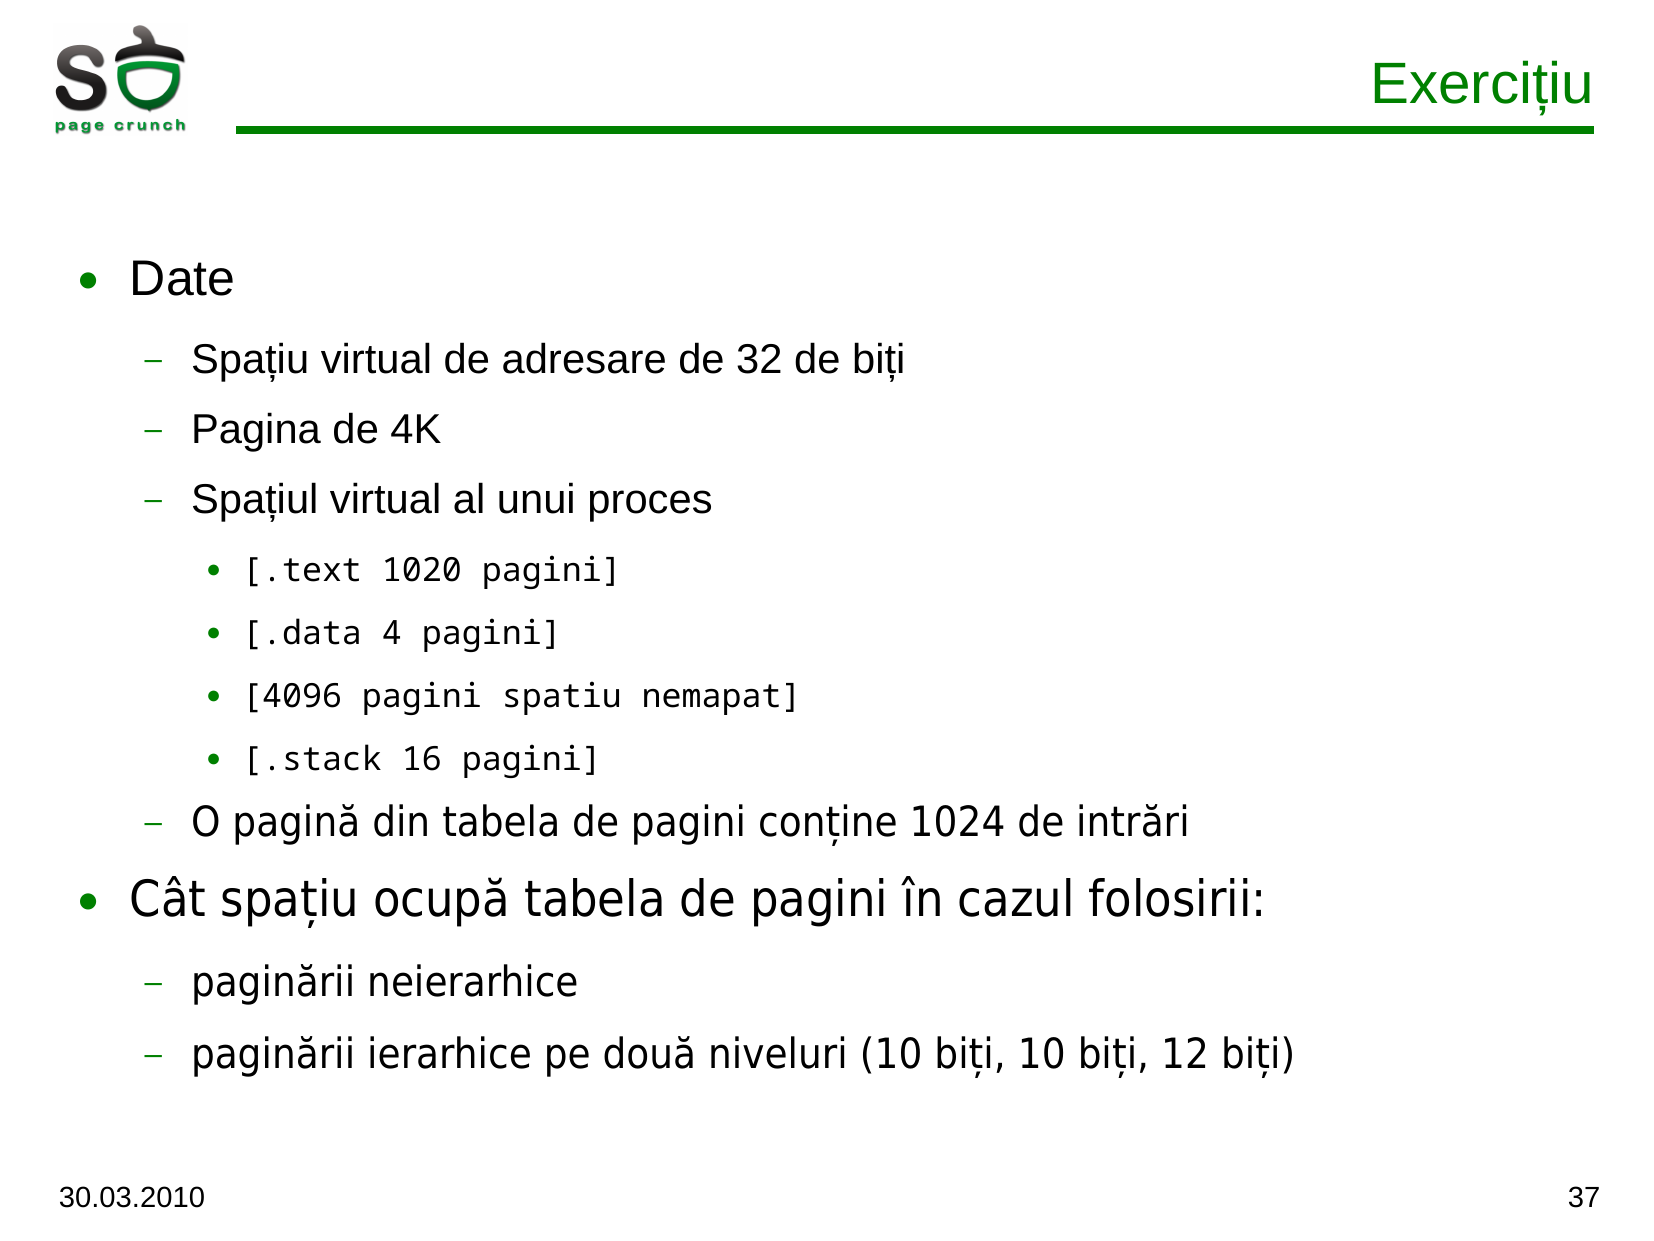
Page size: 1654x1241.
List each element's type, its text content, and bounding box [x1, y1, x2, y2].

picture [53, 23, 188, 136]
title Exercițiu [236, 49, 1595, 119]
list Date Spațiu virtual de adresare de 32 de biți Pagina de 4K Spațiul virtual al unui proces [.text 1020 pagini] [.data 4 pagini] [4096 pagini spatiu nemapat] [.stack 16 pagini] O pagină din tabela de pagini conține 1024 de intrări Cât spațiu ocupă tabela de pagini în cazul folosirii: paginării neierarhice paginării ierarhice pe două niveluri (10 biți, 10 biți, 12 biți) [59, 177, 1595, 1152]
